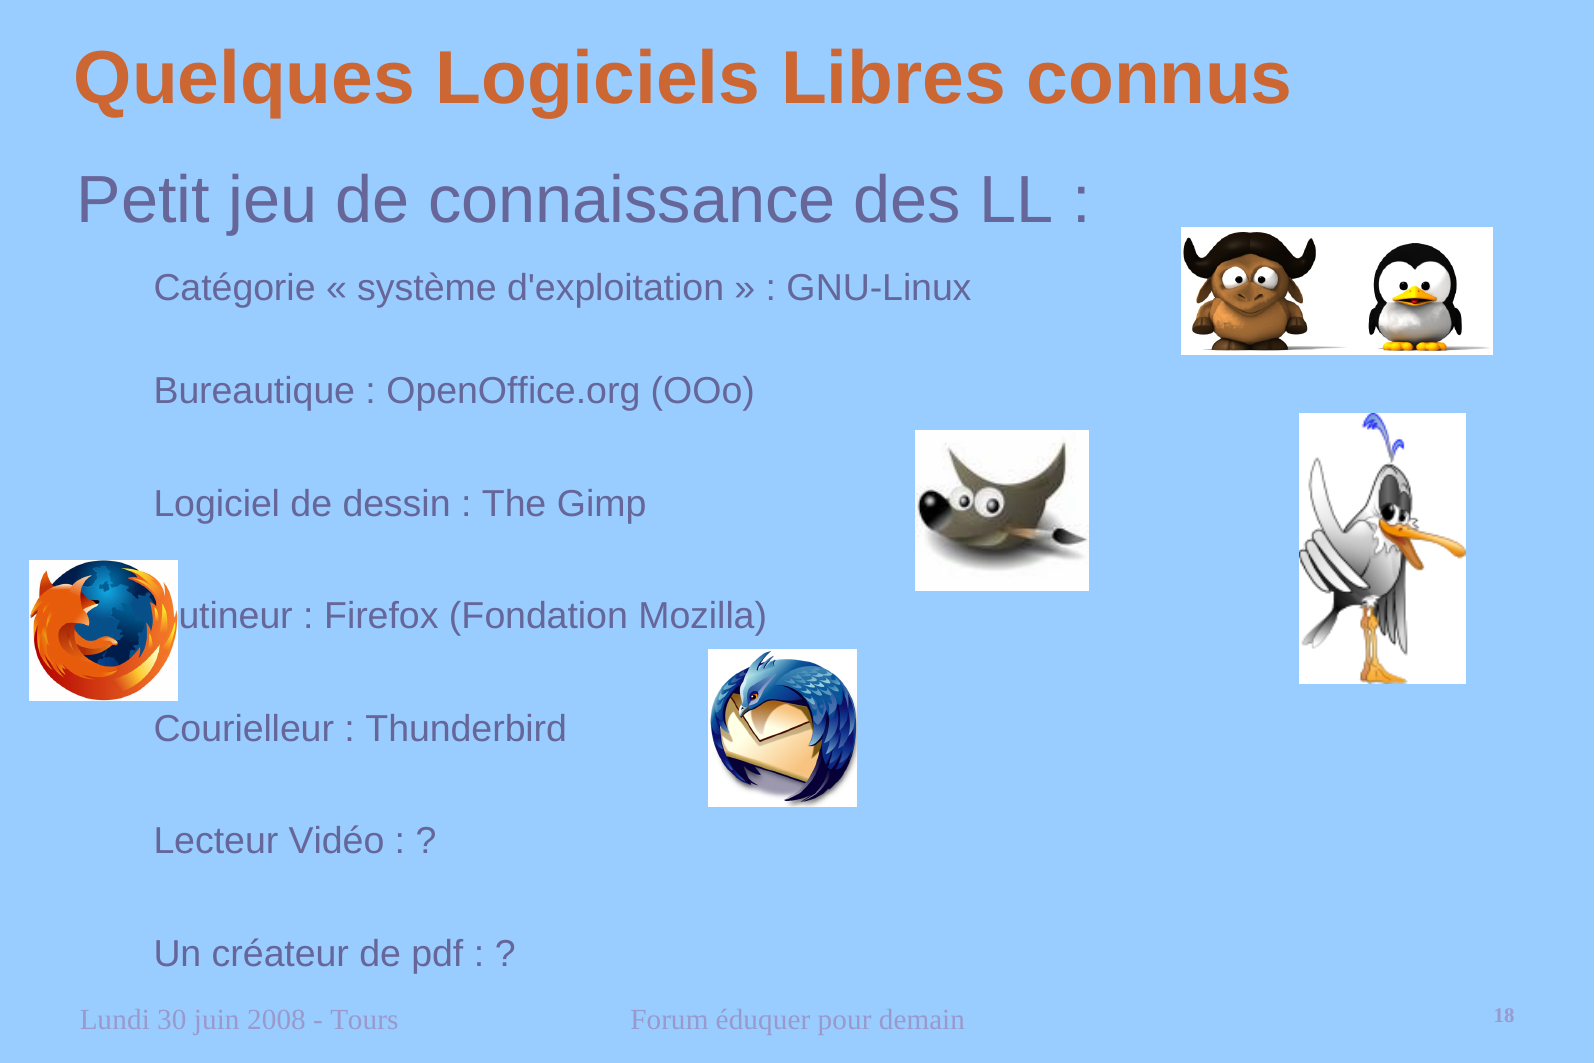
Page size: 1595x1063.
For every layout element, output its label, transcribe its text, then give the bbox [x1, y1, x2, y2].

picture [708, 649, 857, 807]
picture [1181, 227, 1493, 355]
title Quelques Logiciels Libres connus [74, 7, 1576, 148]
picture [29, 560, 178, 701]
list Petit jeu de connaissance des LL : Catégorie « système d'exploitation » : GNU-Linux Bureautique : OpenOffice.org (OOo) Logiciel de dessin : The Gimp Butineur : Firefox (Fondation Mozilla) Courielleur : Thunderbird Lecteur Vidéo : ? Un créateur de pdf : ? [59, 162, 1595, 975]
